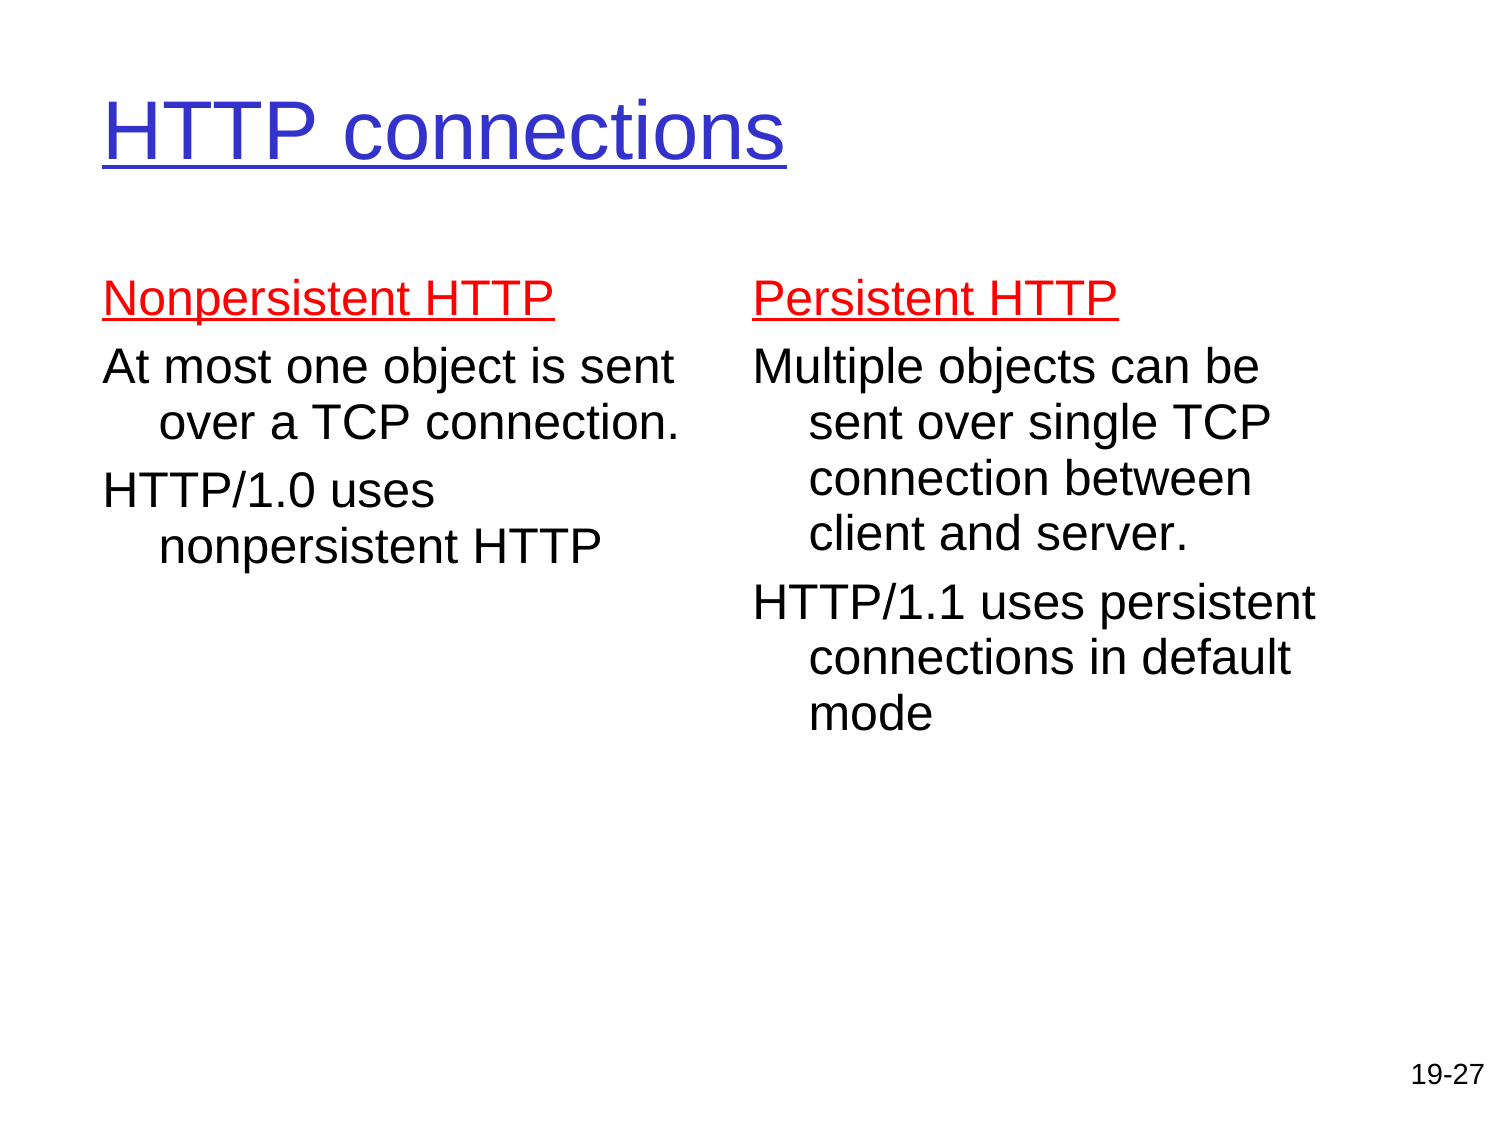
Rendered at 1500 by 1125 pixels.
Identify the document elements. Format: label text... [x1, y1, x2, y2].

list Persistent HTTP Multiple objects can be sent over single TCP connection between client and server. HTTP/1.1 uses persistent connections in default mode [737, 262, 1363, 1026]
title HTTP connections [87, 37, 1363, 225]
list Nonpersistent HTTP At most one object is sent over a TCP connection. HTTP/1.0 uses nonpersistent HTTP [87, 262, 713, 1026]
